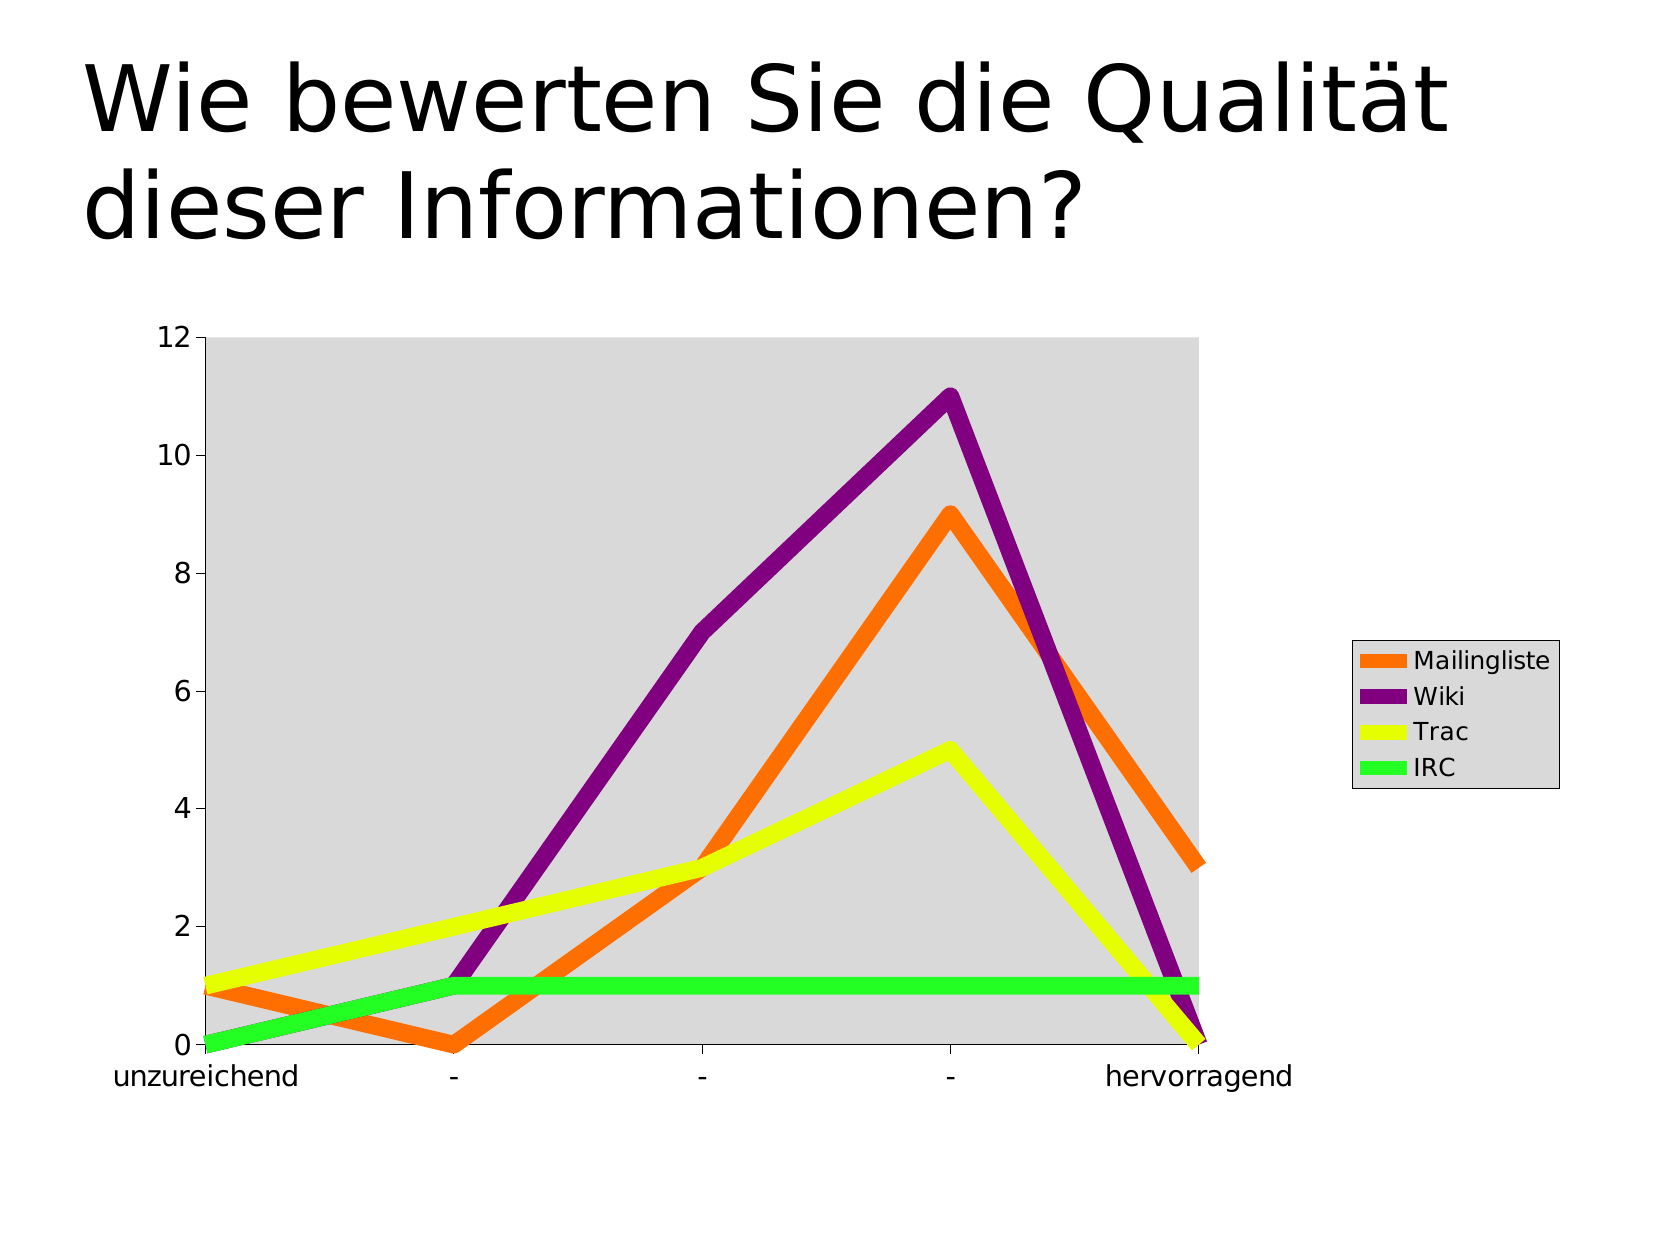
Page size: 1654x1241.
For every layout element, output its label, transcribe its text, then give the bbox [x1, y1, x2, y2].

title Wie bewerten Sie die Qualität dieser Informationen? [82, 45, 1571, 261]
chart [82, 290, 1571, 1109]
